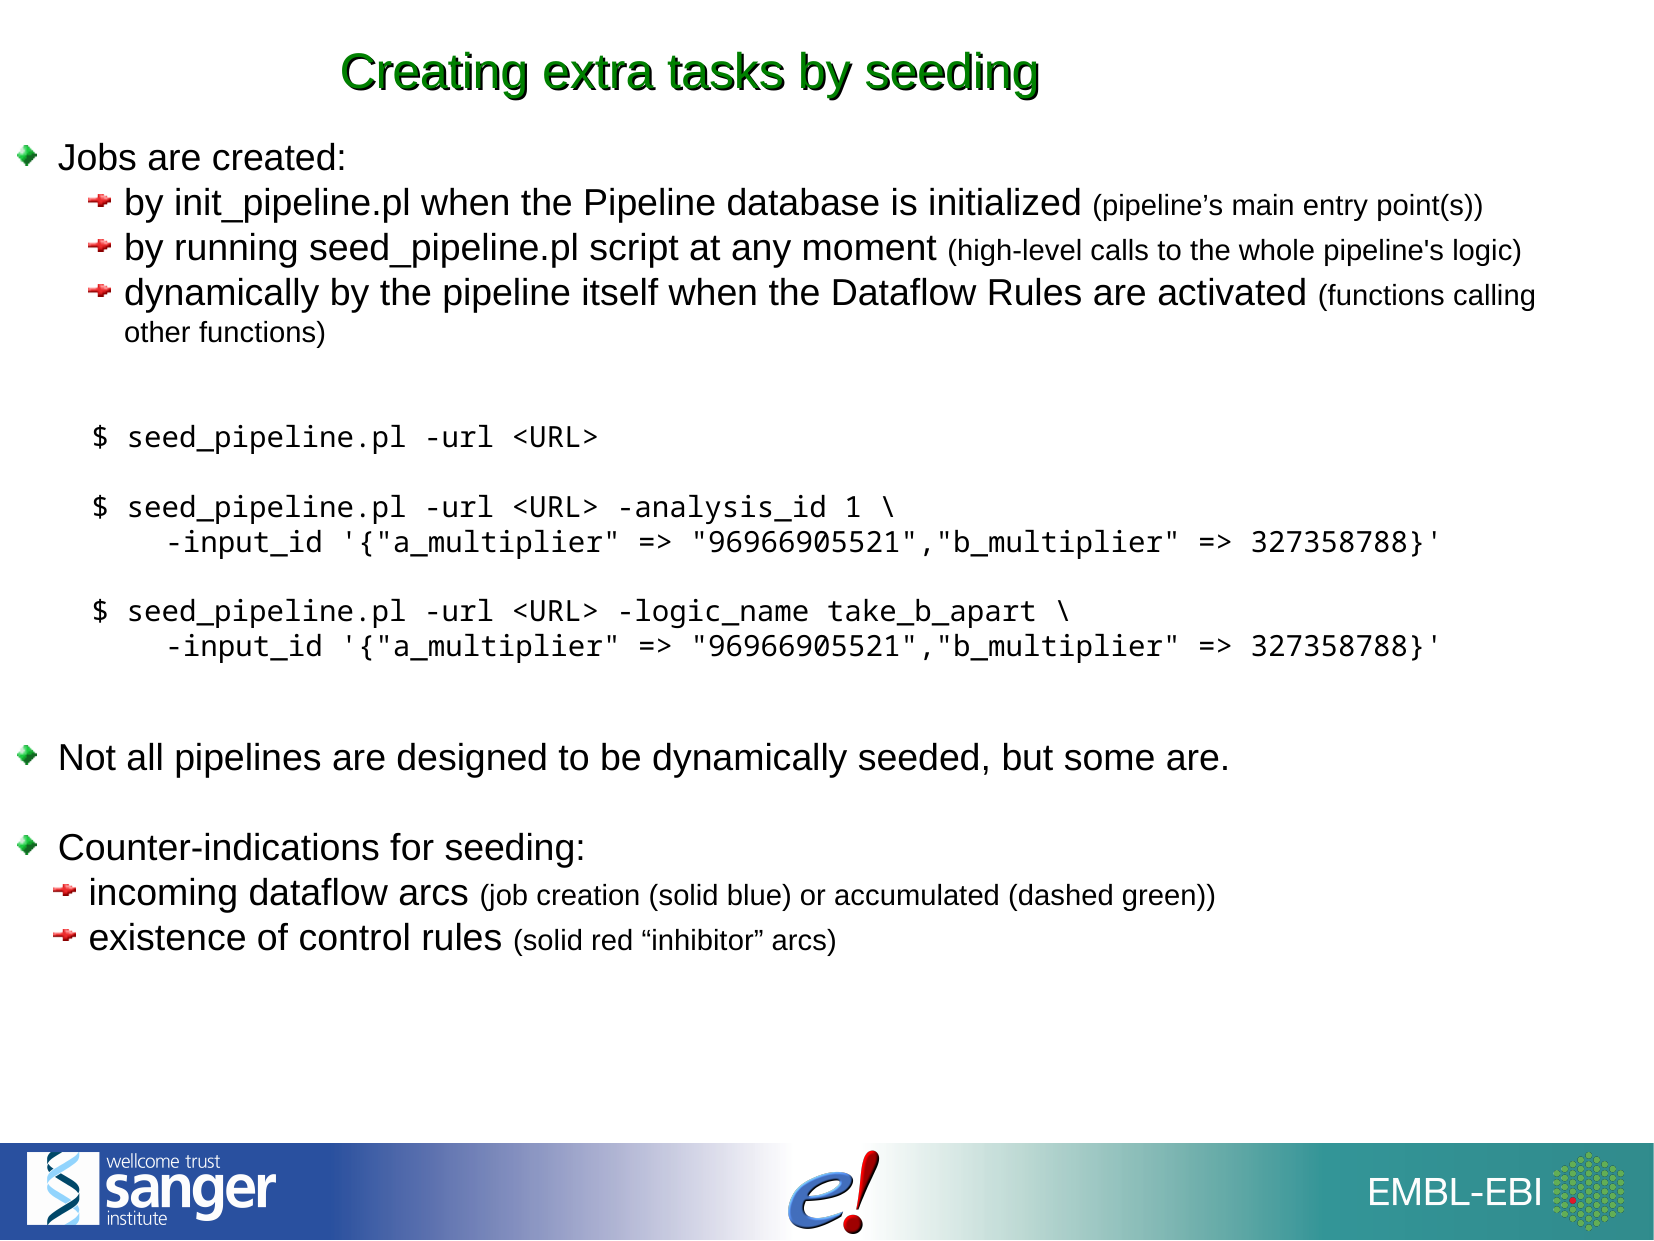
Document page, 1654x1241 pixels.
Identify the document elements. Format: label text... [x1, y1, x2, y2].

picture [0, 1143, 1654, 1240]
picture [17, 745, 37, 765]
picture [17, 835, 37, 855]
picture [53, 884, 76, 896]
picture [53, 929, 76, 941]
picture [88, 239, 111, 252]
picture [88, 194, 111, 207]
text_box Creating extra tasks by seeding [146, 13, 1234, 114]
picture [17, 145, 37, 166]
picture [88, 284, 111, 297]
text_box Jobs are created: by init_pipeline.pl when the Pipeline database is initialized (pipeline’s main entry point(s)) by running seed_pipeline.pl script at any moment (high-level calls to the whole pipeline's logic) dynamically by the pipeline itself when the Dataflow Rules are activated (functions calling other functions) $ seed_pipeline.pl -url <URL> $ seed_pipeline.pl -url <URL> -analysis_id 1 \ -input_id '{"a_multiplier" => "96966905521","b_multiplier" => 327358788}' $ seed_pipeline.pl -url <URL> -logic_name take_b_apart \ -input_id '{"a_multiplier" => "96966905521","b_multiplier" => 327358788}' Not all pipelines are designed to be dynamically seeded, but some are. Counter-indications for seeding: incoming dataflow arcs (job creation (solid blue) or accumulated (dashed green)) existence of control rules (solid red “inhibitor” arcs) [3, 118, 1595, 1217]
